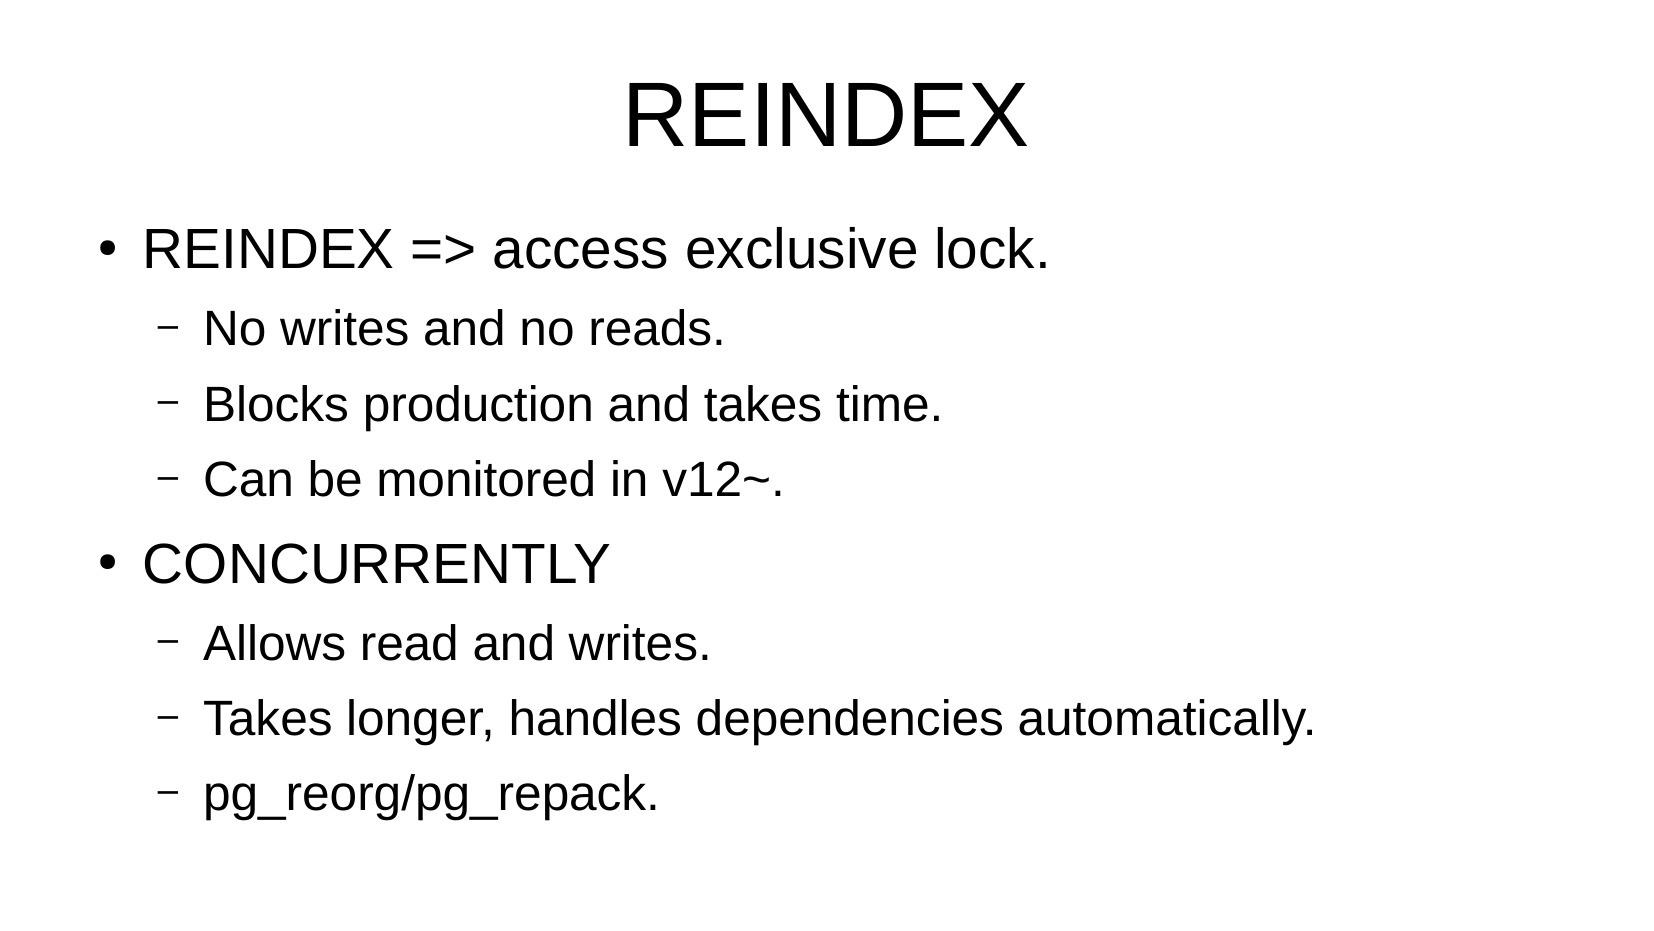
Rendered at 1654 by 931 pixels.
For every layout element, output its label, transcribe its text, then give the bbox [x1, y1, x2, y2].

title REINDEX [82, 37, 1571, 193]
list REINDEX => access exclusive lock. No writes and no reads. Blocks production and takes time. Can be monitored in v12~. CONCURRENTLY Allows read and writes. Takes longer, handles dependencies automatically. pg_reorg/pg_repack. [82, 217, 1571, 826]
